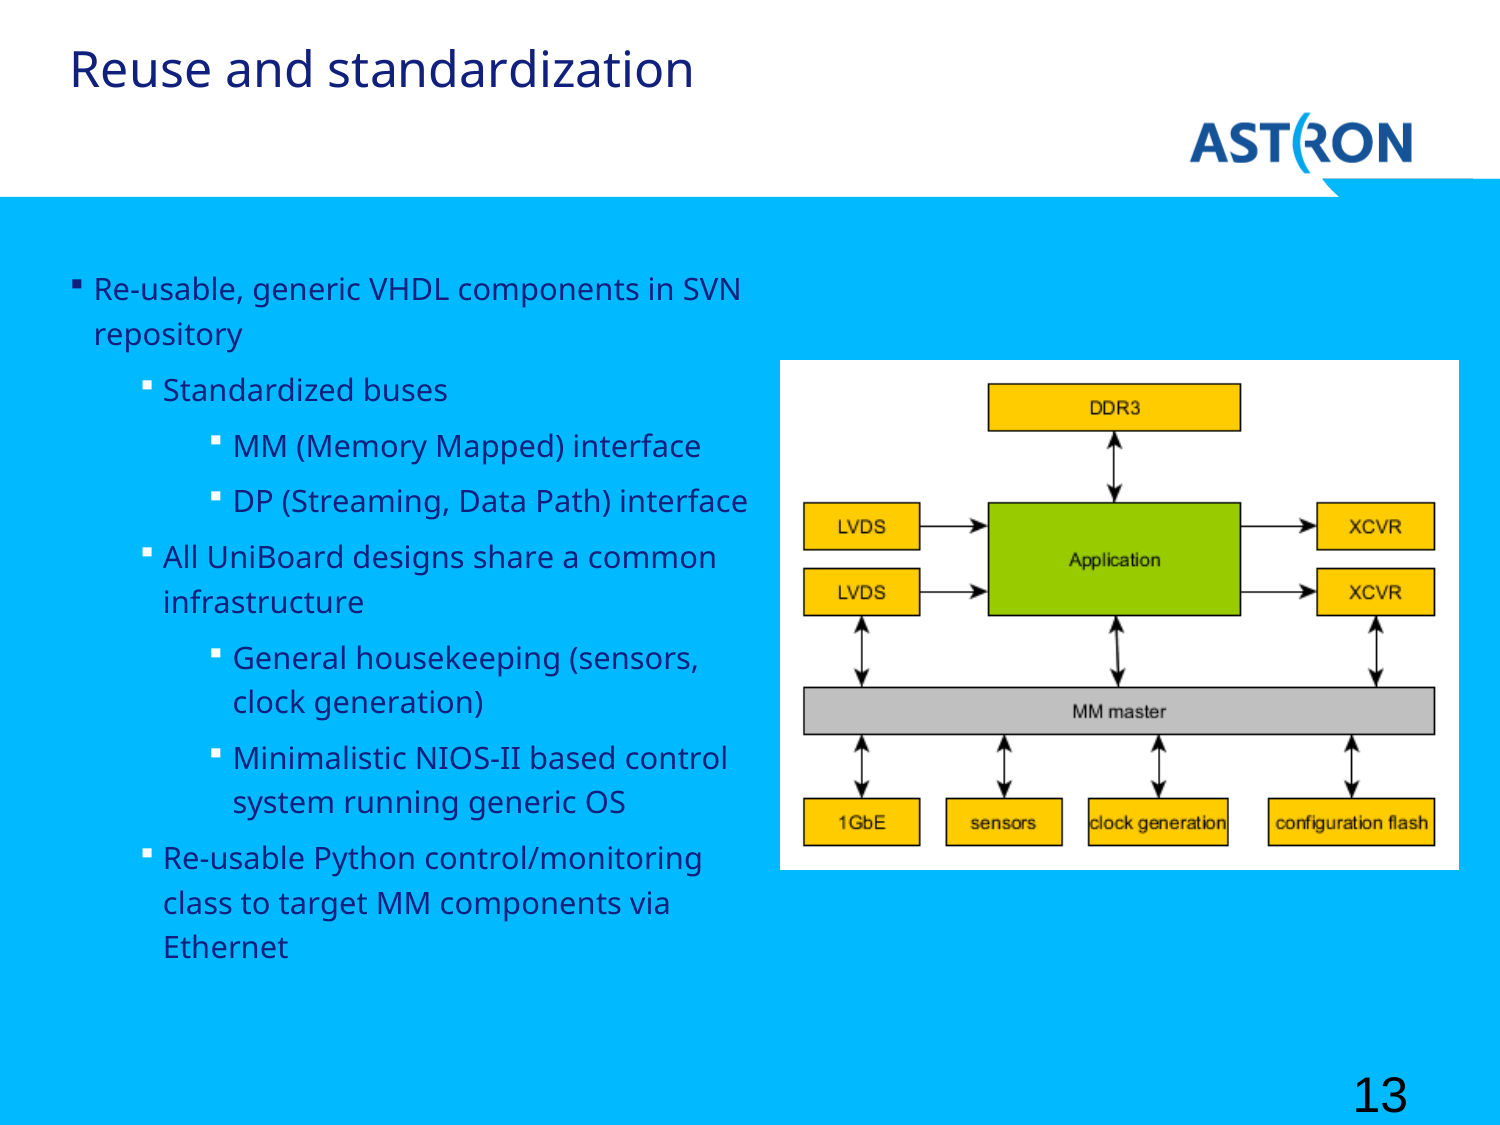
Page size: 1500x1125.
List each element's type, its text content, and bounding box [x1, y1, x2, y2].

list Re-usable, generic VHDL components in SVN repository Standardized buses MM (Memory Mapped) interface DP (Streaming, Data Path) interface All UniBoard designs share a common infrastructure General housekeeping (sensors, clock generation) Minimalistic NIOS-II based control system running generic OS Re-usable Python control/monitoring class to target MM components via Ethernet [70, 262, 751, 1032]
title Reuse and standardization [69, 37, 1075, 188]
picture [0, 0, 1500, 196]
list [751, 262, 1408, 1032]
picture [781, 361, 1458, 869]
